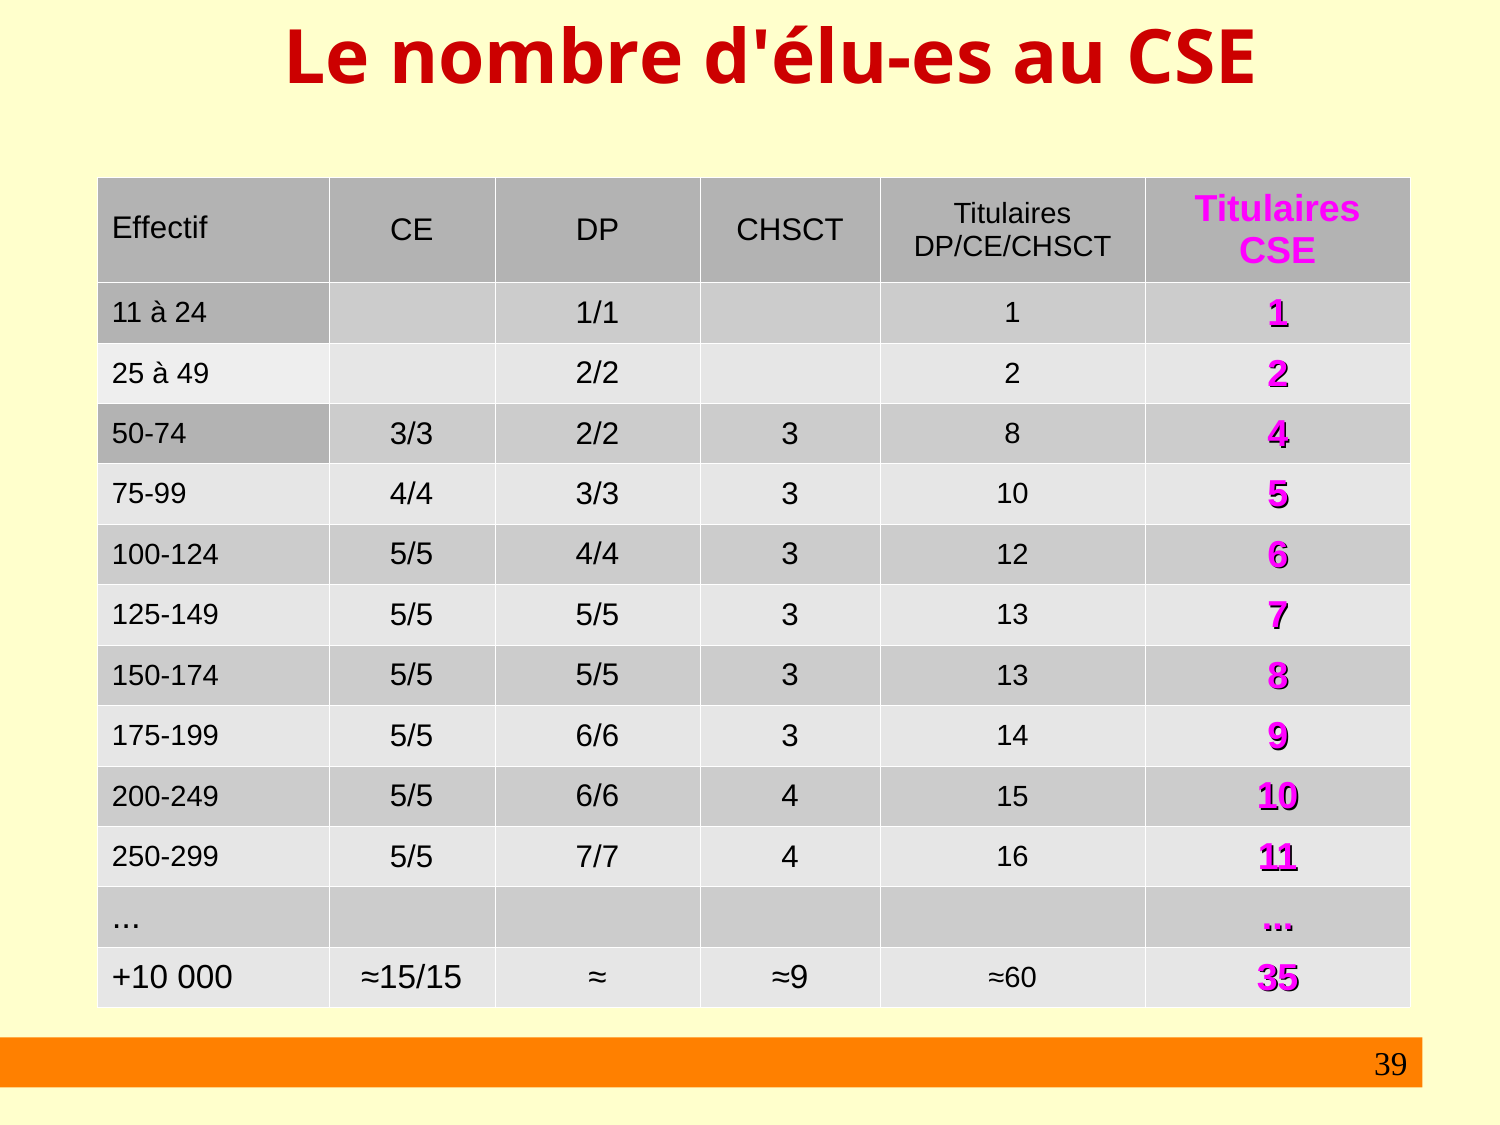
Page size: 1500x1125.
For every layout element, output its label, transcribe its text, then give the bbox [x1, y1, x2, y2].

table_cell 3 [701, 585, 880, 645]
table_cell 10 [1146, 767, 1410, 826]
table_cell [330, 887, 495, 947]
table_header CE [330, 178, 495, 282]
table_cell 3 [701, 525, 880, 584]
table_cell [701, 344, 880, 403]
table_cell 8 [1146, 646, 1410, 705]
table_cell 1 [1146, 283, 1410, 343]
table_cell 13 [881, 646, 1145, 705]
table_cell 5 [1146, 464, 1410, 524]
table_cell [701, 887, 880, 947]
table_cell 5/5 [330, 706, 495, 766]
text_box <numéro> [0, 1037, 1423, 1088]
table_cell 1 [881, 283, 1145, 343]
table_cell 7/7 [496, 827, 700, 886]
table_cell 6/6 [496, 706, 700, 766]
table_cell 200-249 [98, 767, 329, 826]
table_cell 3 [701, 646, 880, 705]
table_header DP [496, 178, 700, 282]
table_cell 35 [1146, 948, 1410, 1007]
table_cell 100-124 [98, 525, 329, 584]
table_header Titulaires DP/CE/CHSCT [881, 178, 1145, 282]
table_cell 5/5 [330, 767, 495, 826]
table_cell ≈ [496, 948, 700, 1007]
table_header Effectif [98, 178, 329, 282]
table_cell [881, 887, 1145, 947]
table_cell [496, 887, 700, 947]
table_cell 11 [1146, 827, 1410, 886]
table_cell 4 [701, 827, 880, 886]
table_cell 5/5 [496, 646, 700, 705]
table_cell 75-99 [98, 464, 329, 524]
table_cell 11 à 24 [98, 283, 329, 343]
table_cell 2 [1146, 344, 1410, 403]
table_cell 150-174 [98, 646, 329, 705]
table_cell ≈9 [701, 948, 880, 1007]
table_cell [330, 283, 495, 343]
table_cell 175-199 [98, 706, 329, 766]
table_cell 2/2 [496, 404, 700, 463]
table_cell 5/5 [330, 827, 495, 886]
table_cell ... [98, 887, 329, 947]
table_cell 125-149 [98, 585, 329, 645]
table_cell [701, 283, 880, 343]
table_cell 3/3 [330, 404, 495, 463]
table_header CHSCT [701, 178, 880, 282]
table_cell 13 [881, 585, 1145, 645]
table_cell 4/4 [496, 525, 700, 584]
table_cell 5/5 [330, 585, 495, 645]
table_cell 4 [1146, 404, 1410, 463]
table_cell 7 [1146, 585, 1410, 645]
table_cell 50-74 [98, 404, 329, 463]
title Le nombre d'élu-es au CSE [100, 0, 1461, 123]
table_cell 2 [881, 344, 1145, 403]
table_cell 3 [701, 404, 880, 463]
table_cell 3 [701, 706, 880, 766]
table_cell 4 [701, 767, 880, 826]
table_cell 9 [1146, 706, 1410, 766]
table_cell 2/2 [496, 344, 700, 403]
table_cell 12 [881, 525, 1145, 584]
table_cell ≈60 [881, 948, 1145, 1007]
table_cell 5/5 [330, 525, 495, 584]
table_cell [330, 344, 495, 403]
table_cell 3 [701, 464, 880, 524]
table_cell 4/4 [330, 464, 495, 524]
table_cell 1/1 [496, 283, 700, 343]
table_cell 5/5 [330, 646, 495, 705]
table_cell 6 [1146, 525, 1410, 584]
table_cell 14 [881, 706, 1145, 766]
table_cell ≈15/15 [330, 948, 495, 1007]
table_cell 25 à 49 [98, 344, 329, 403]
table_cell 6/6 [496, 767, 700, 826]
table_cell 10 [881, 464, 1145, 524]
table_cell ... [1146, 887, 1410, 947]
table_header Titulaires CSE [1146, 178, 1410, 282]
table_cell 16 [881, 827, 1145, 886]
table_cell 5/5 [496, 585, 700, 645]
table_cell 8 [881, 404, 1145, 463]
table_cell +10 000 [98, 948, 329, 1007]
table_cell 3/3 [496, 464, 700, 524]
table_cell 15 [881, 767, 1145, 826]
table_cell 250-299 [98, 827, 329, 886]
